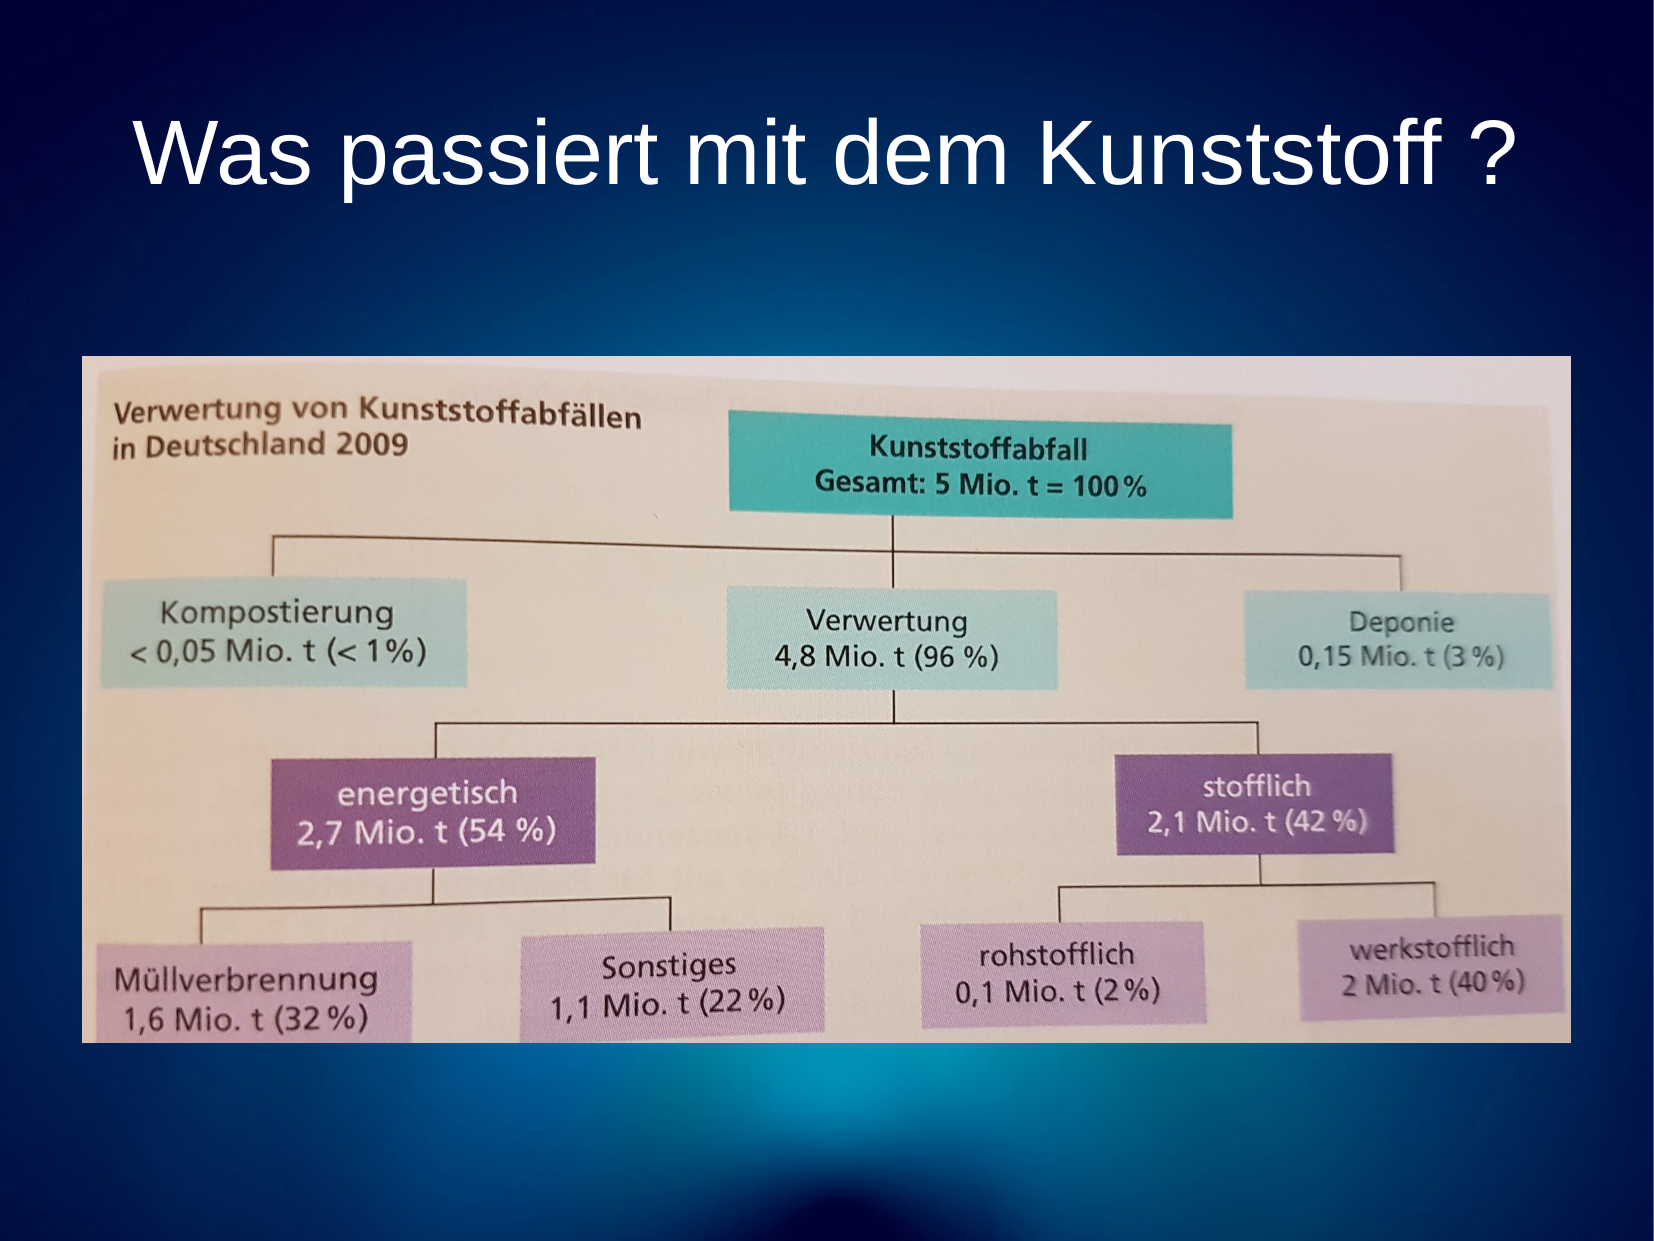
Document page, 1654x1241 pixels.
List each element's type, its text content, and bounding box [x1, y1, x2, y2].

picture [0, 0, 1654, 1241]
title Was passiert mit dem Kunststoff ? [82, 49, 1571, 257]
